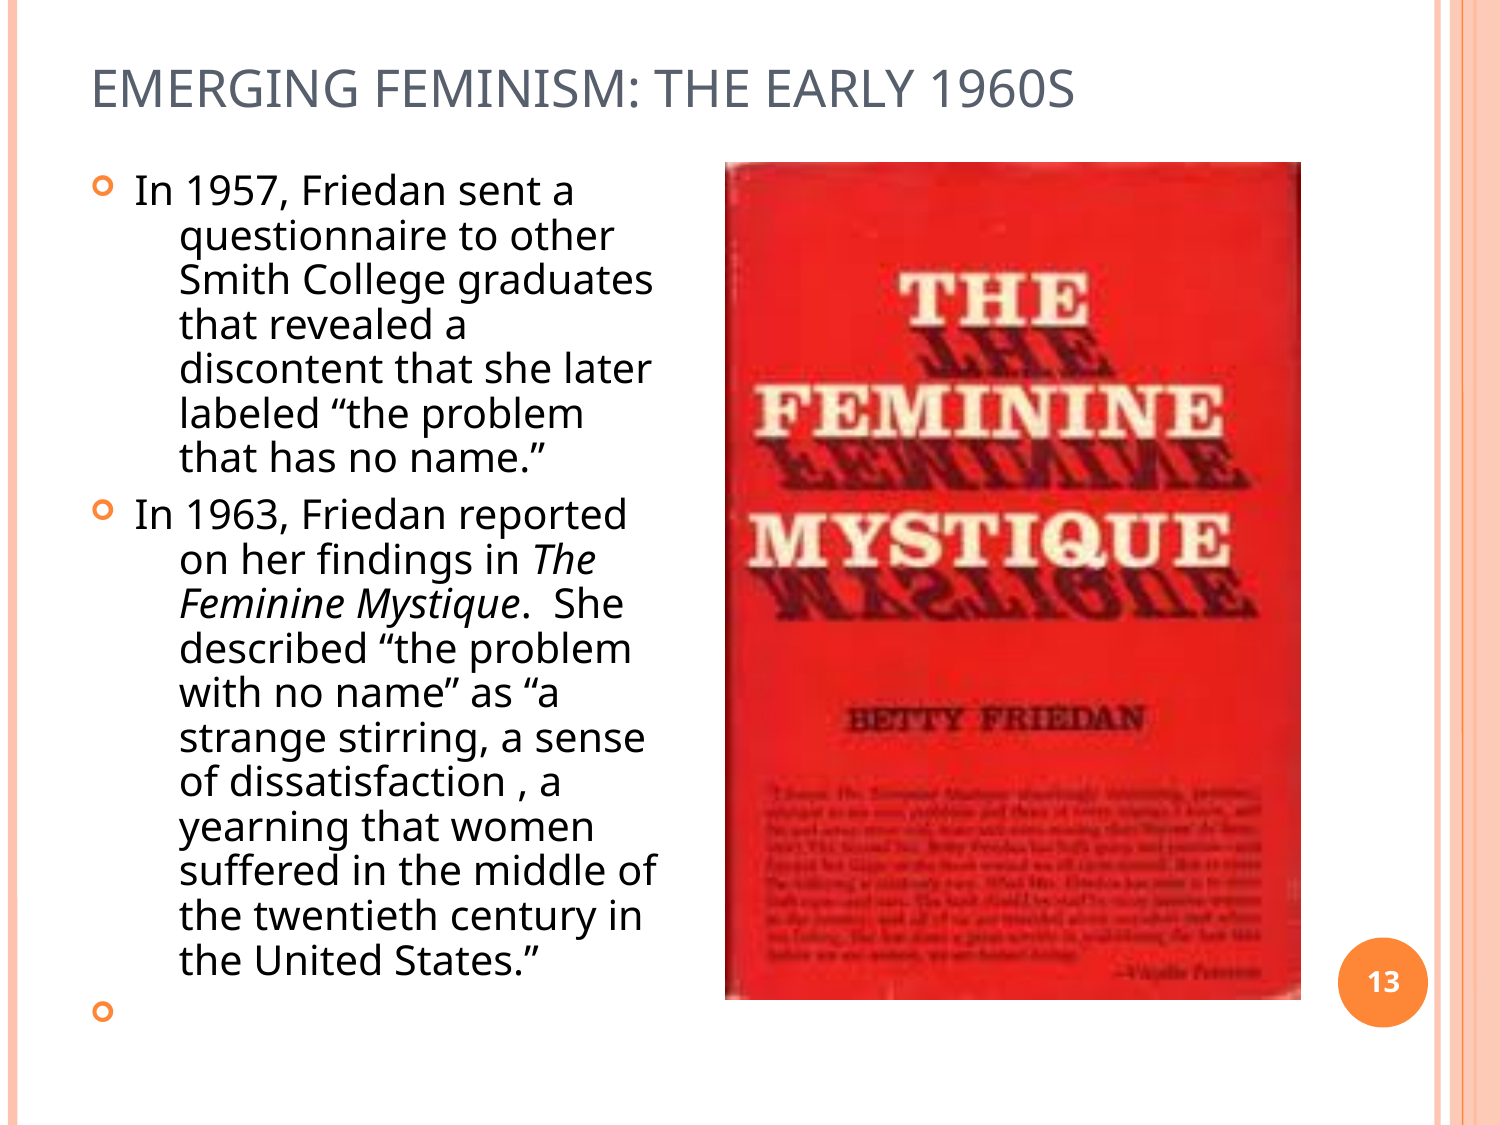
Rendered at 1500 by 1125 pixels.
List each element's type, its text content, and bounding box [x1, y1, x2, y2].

picture [725, 162, 1301, 1001]
list In 1957, Friedan sent a questionnaire to other Smith College graduates that revealed a discontent that she later labeled “the problem that has no name.” In 1963, Friedan reported on her findings in The Feminine Mystique. She described “the problem with no name” as “a strange stirring, a sense of dissatisfaction , a yearning that women suffered in the middle of the twentieth century in the United States.” [75, 162, 676, 1013]
text_box 13 [1333, 940, 1434, 1027]
title Emerging Feminism: The Early 1960s [75, 45, 1300, 126]
